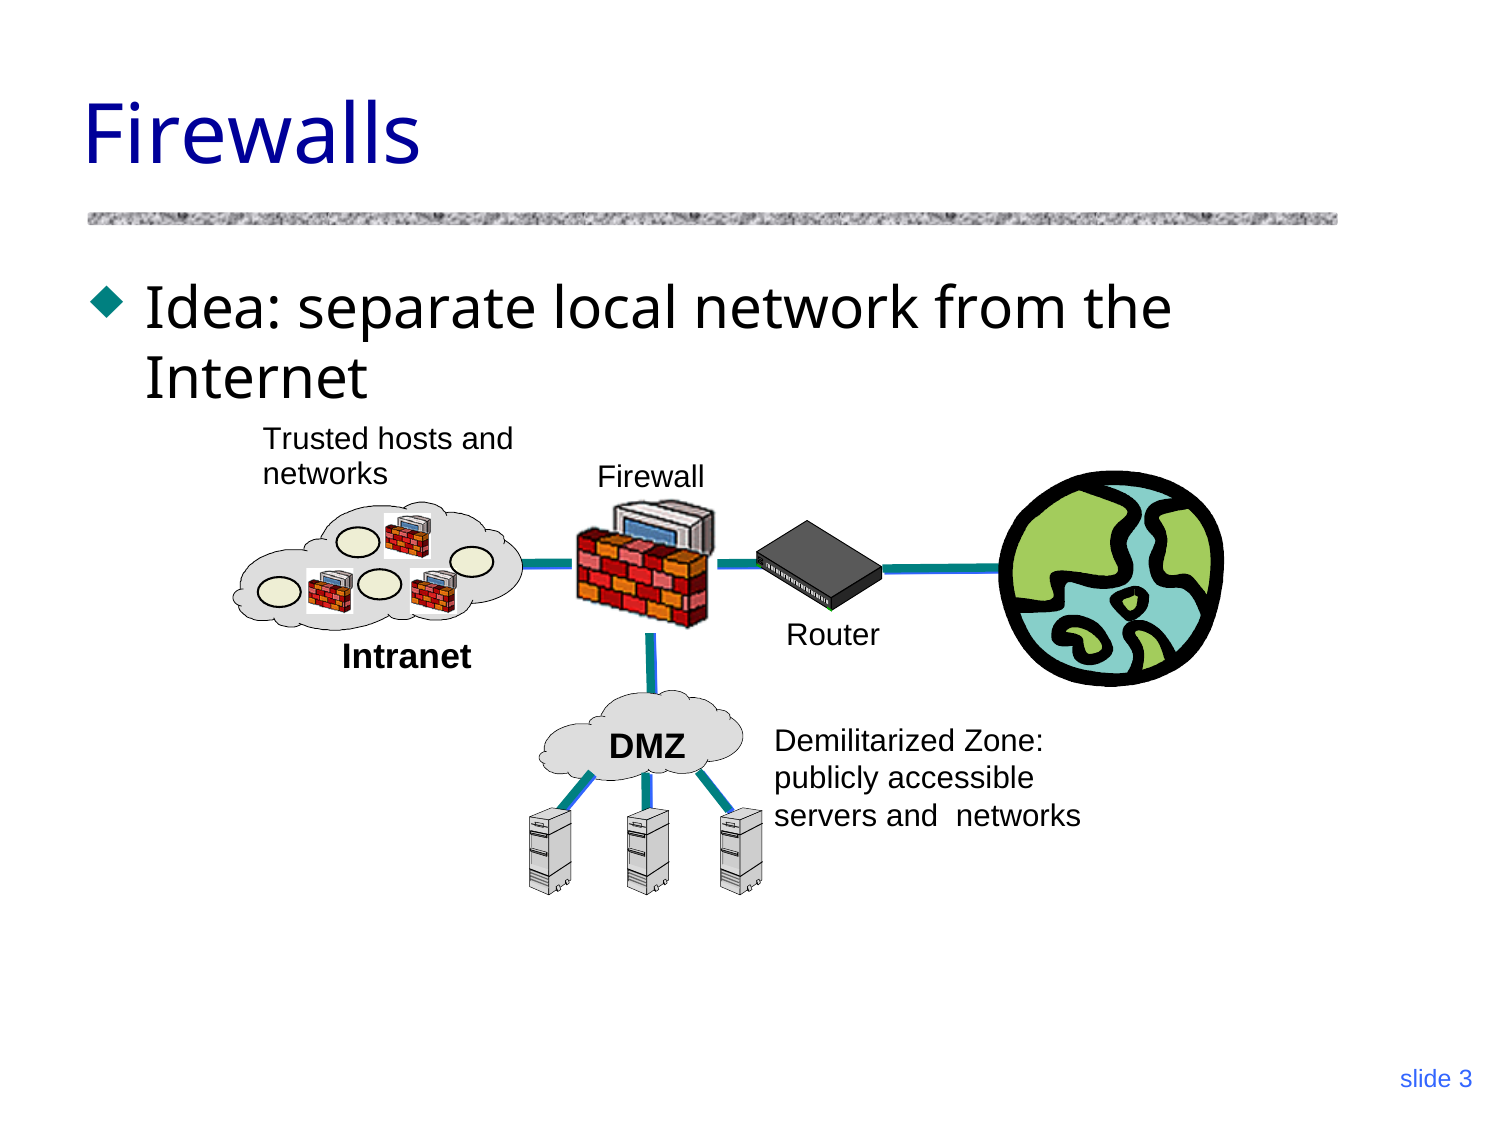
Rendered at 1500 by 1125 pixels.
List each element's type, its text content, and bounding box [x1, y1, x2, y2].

text_box Firewalls [66, 37, 1342, 188]
text_box Idea: separate local network from the Internet [74, 262, 1417, 376]
picture [626, 807, 671, 896]
text_box Demilitarized Zone: publicly accessible servers and networks [759, 710, 1100, 840]
text_box Trusted hosts and networks [248, 412, 534, 499]
text_box [336, 527, 380, 558]
picture [528, 807, 573, 896]
text_box Intranet [314, 627, 499, 684]
picture [653, 774, 699, 781]
picture [538, 690, 744, 781]
text_box Firewall [582, 450, 727, 503]
text_box [257, 577, 301, 608]
text_box [450, 546, 494, 577]
text_box [358, 569, 402, 600]
text_box slide <number> [1174, 1025, 1488, 1101]
picture [719, 807, 764, 896]
picture [87, 212, 1338, 226]
text_box [998, 470, 1225, 687]
text_box Router [771, 608, 896, 660]
picture [232, 501, 523, 631]
picture [755, 519, 884, 612]
picture [571, 494, 718, 633]
text_box DMZ [555, 717, 740, 774]
picture [595, 774, 641, 781]
